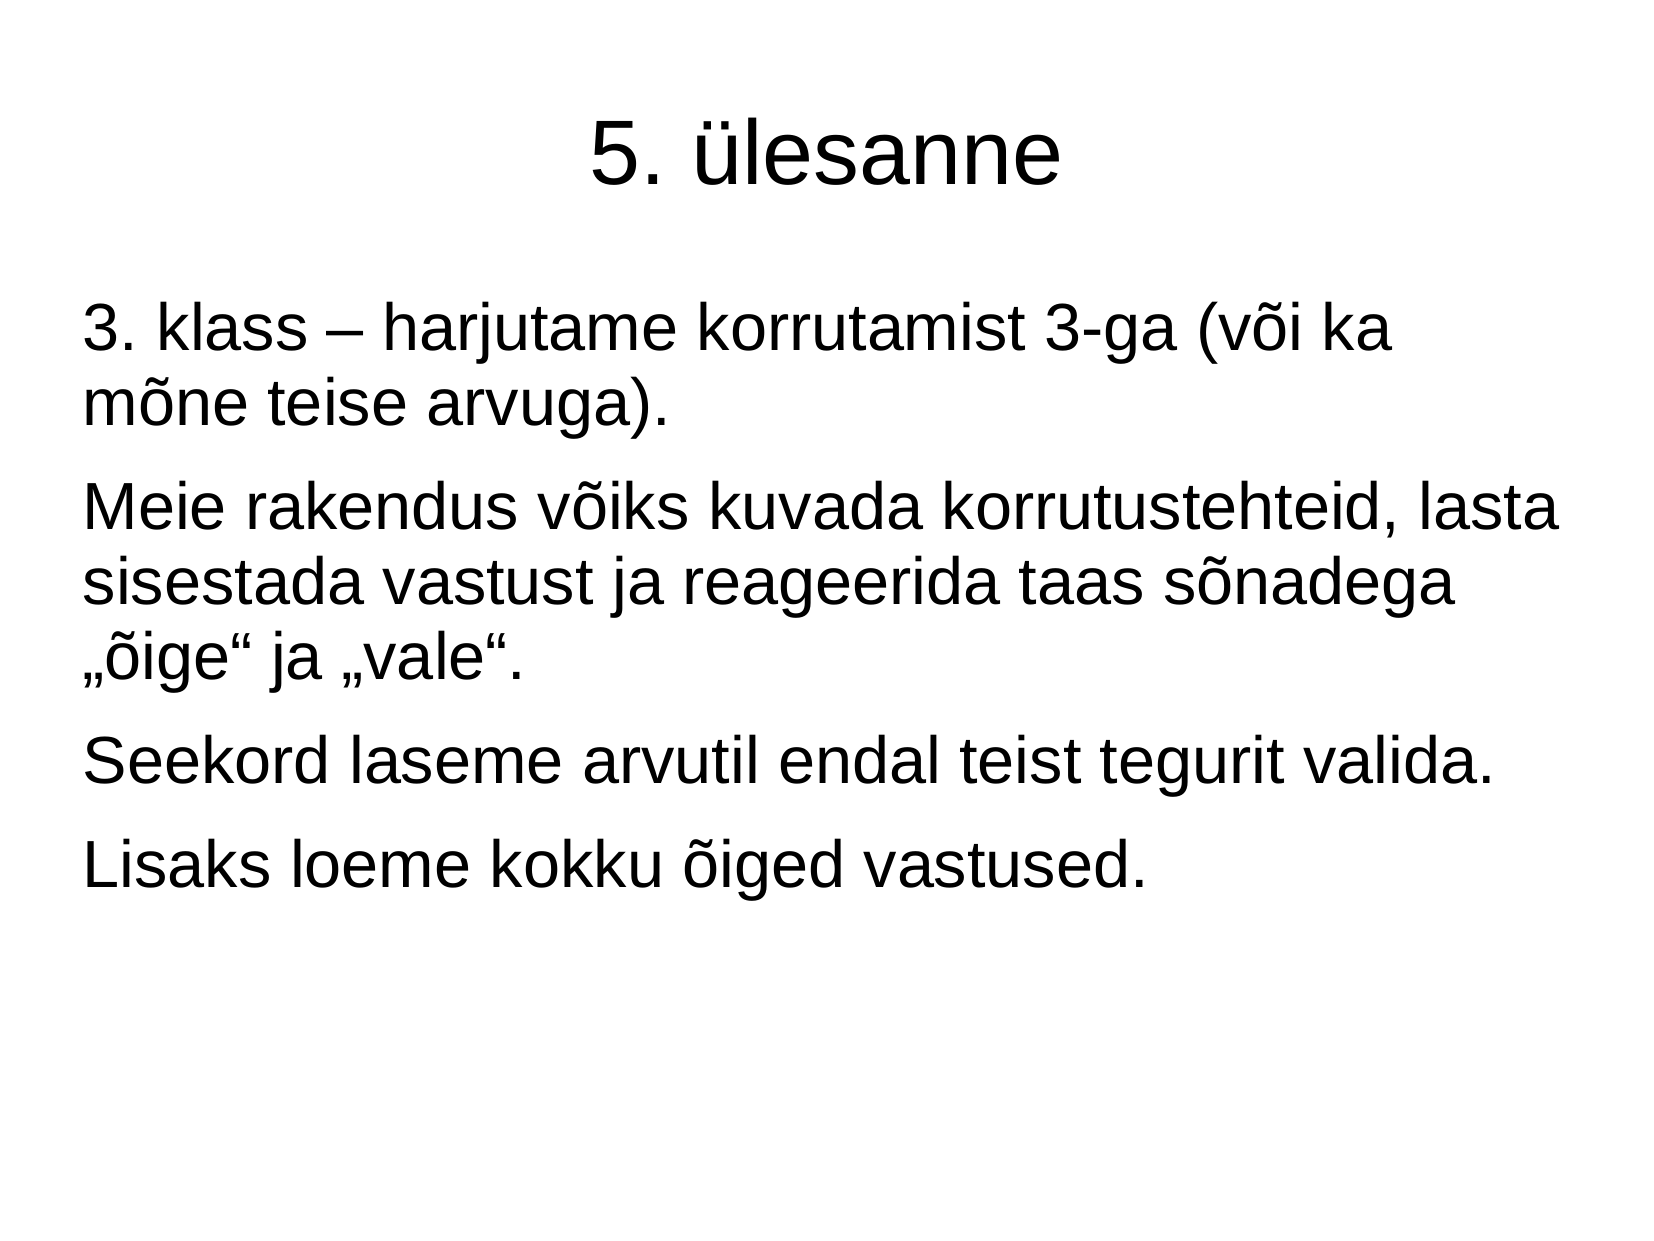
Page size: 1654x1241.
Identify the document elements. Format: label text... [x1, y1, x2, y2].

title 5. ülesanne [82, 56, 1571, 250]
list 3. klass – harjutame korrutamist 3-ga (või ka mõne teise arvuga). Meie rakendus võiks kuvada korrutustehteid, lasta sisestada vastust ja reageerida taas sõnadega „õige“ ja „vale“. Seekord laseme arvutil endal teist tegurit valida. Lisaks loeme kokku õiged vastused. [82, 290, 1571, 1094]
